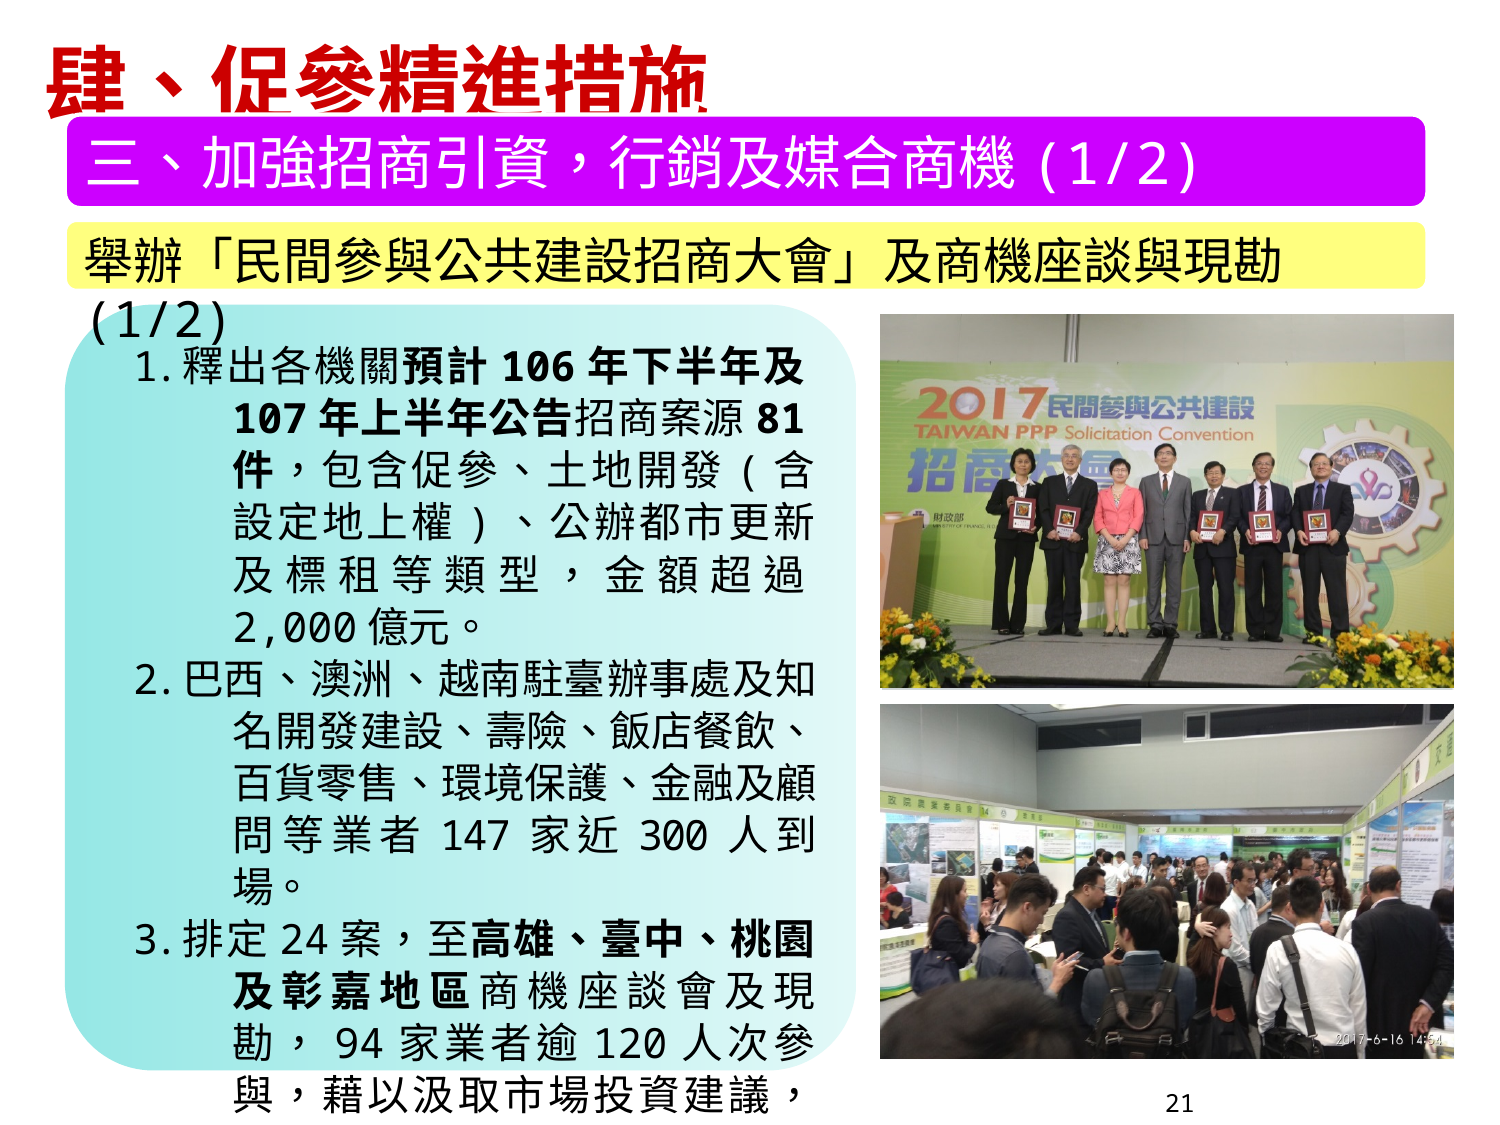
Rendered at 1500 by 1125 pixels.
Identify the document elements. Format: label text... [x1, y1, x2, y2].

text_box 釋出各機關預計106年下半年及107年上半年公告招商案源81件，包含促參、土地開發(含設定地上權)、公辦都市更新及標租等類型，金額超過2,000億元。 巴西、澳洲、越南駐臺辦事處及知名開發建設、壽險、飯店餐飲、百貨零售、環境保護、金融及顧問等業者147家近300人到場。 排定24案，至高雄、臺中、桃園及彰嘉地區商機座談會及現勘，94家業者逾120人次參與，藉以汲取市場投資建議，使促參案件可以更貼近市場需求，提高招商成功率。 [64, 304, 857, 1071]
text_box 21 [1149, 1080, 1500, 1125]
text_box 肆、促參精進措施 [29, 0, 1304, 115]
text_box 三、加強招商引資，行銷及媒合商機(1/2) [64, 114, 1428, 209]
text_box 舉辦「民間參與公共建設招商大會」及商機座談與現勘(1/2) [64, 219, 1428, 291]
picture [880, 314, 1454, 688]
picture [880, 704, 1454, 1059]
